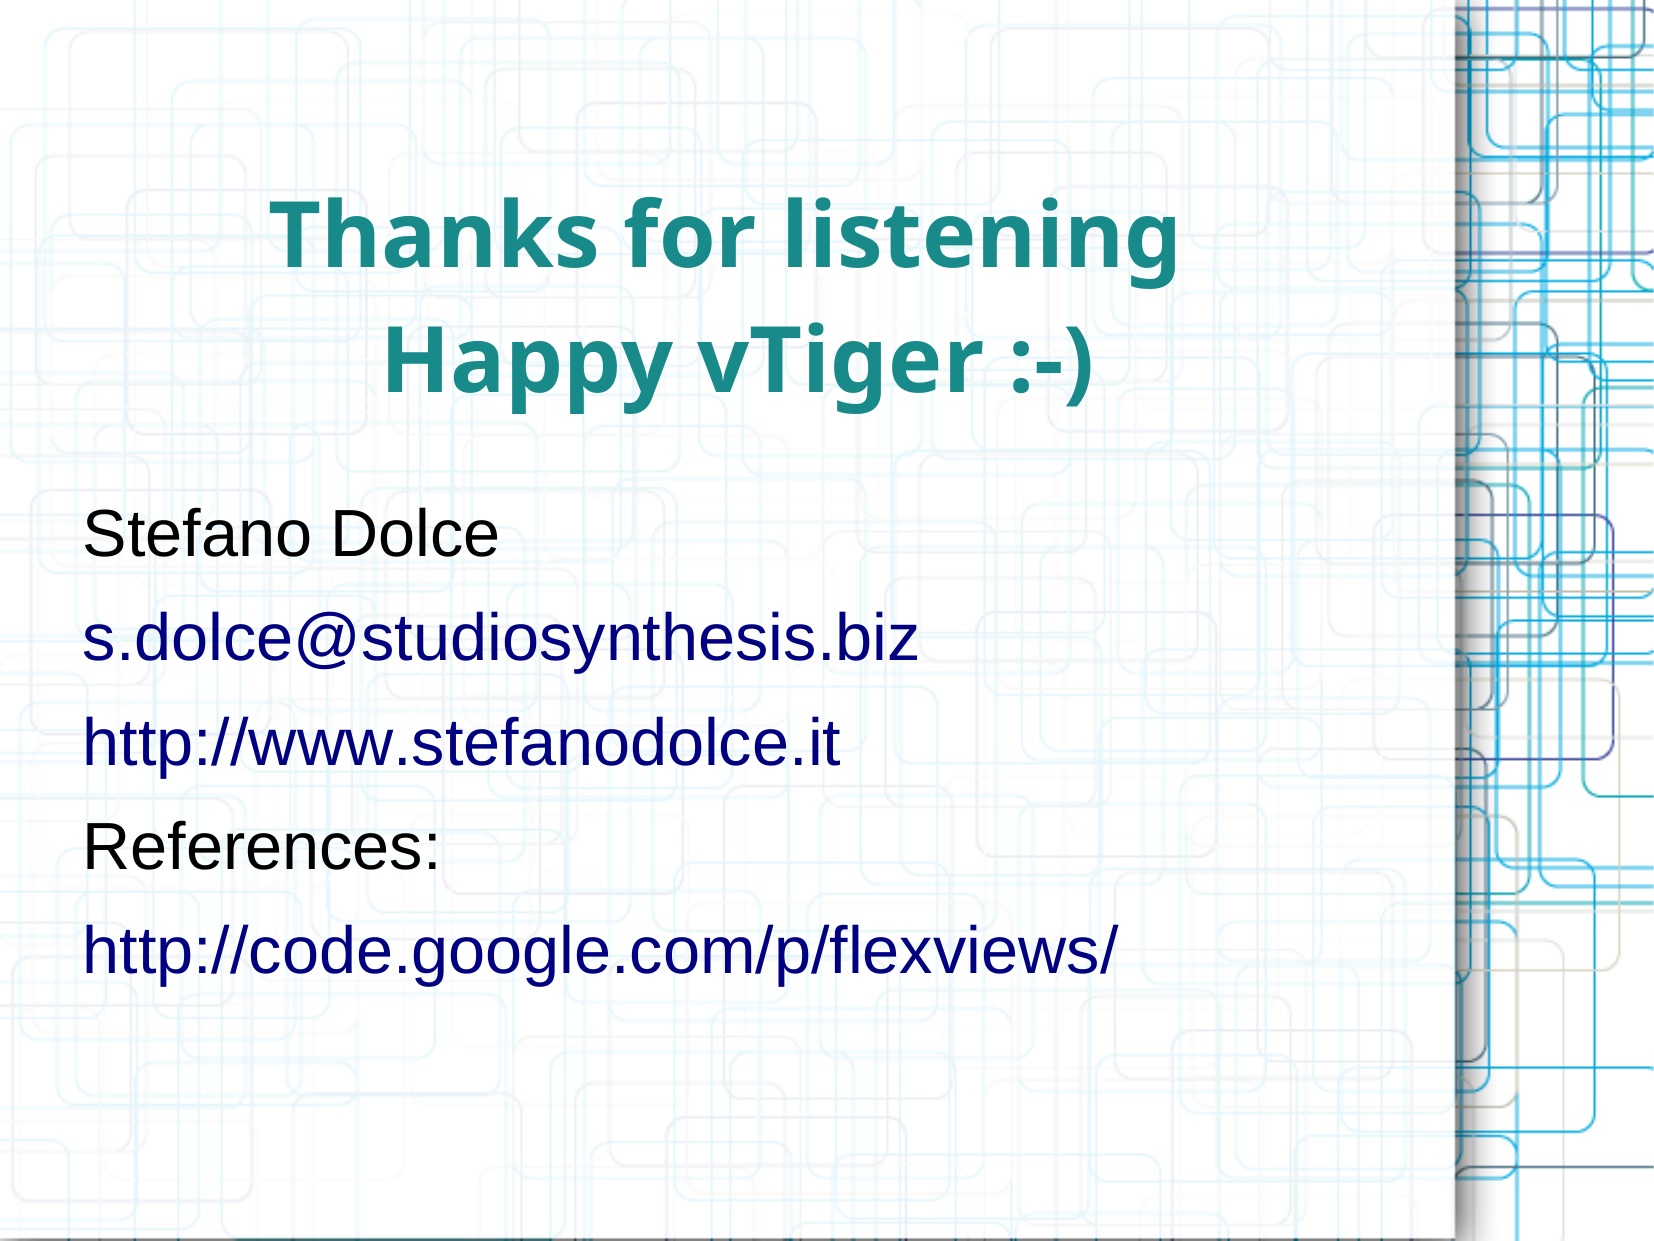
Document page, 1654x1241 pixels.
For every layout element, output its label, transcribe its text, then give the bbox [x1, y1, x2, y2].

list Stefano Dolce s.dolce@studiosynthesis.biz http://www.stefanodolce.it References: http://code.google.com/p/flexviews/ [82, 496, 1418, 1241]
text_box [59, 437, 1193, 803]
picture [0, 0, 1654, 1241]
title Thanks for listening Happy vTiger :-) [59, 172, 1418, 418]
